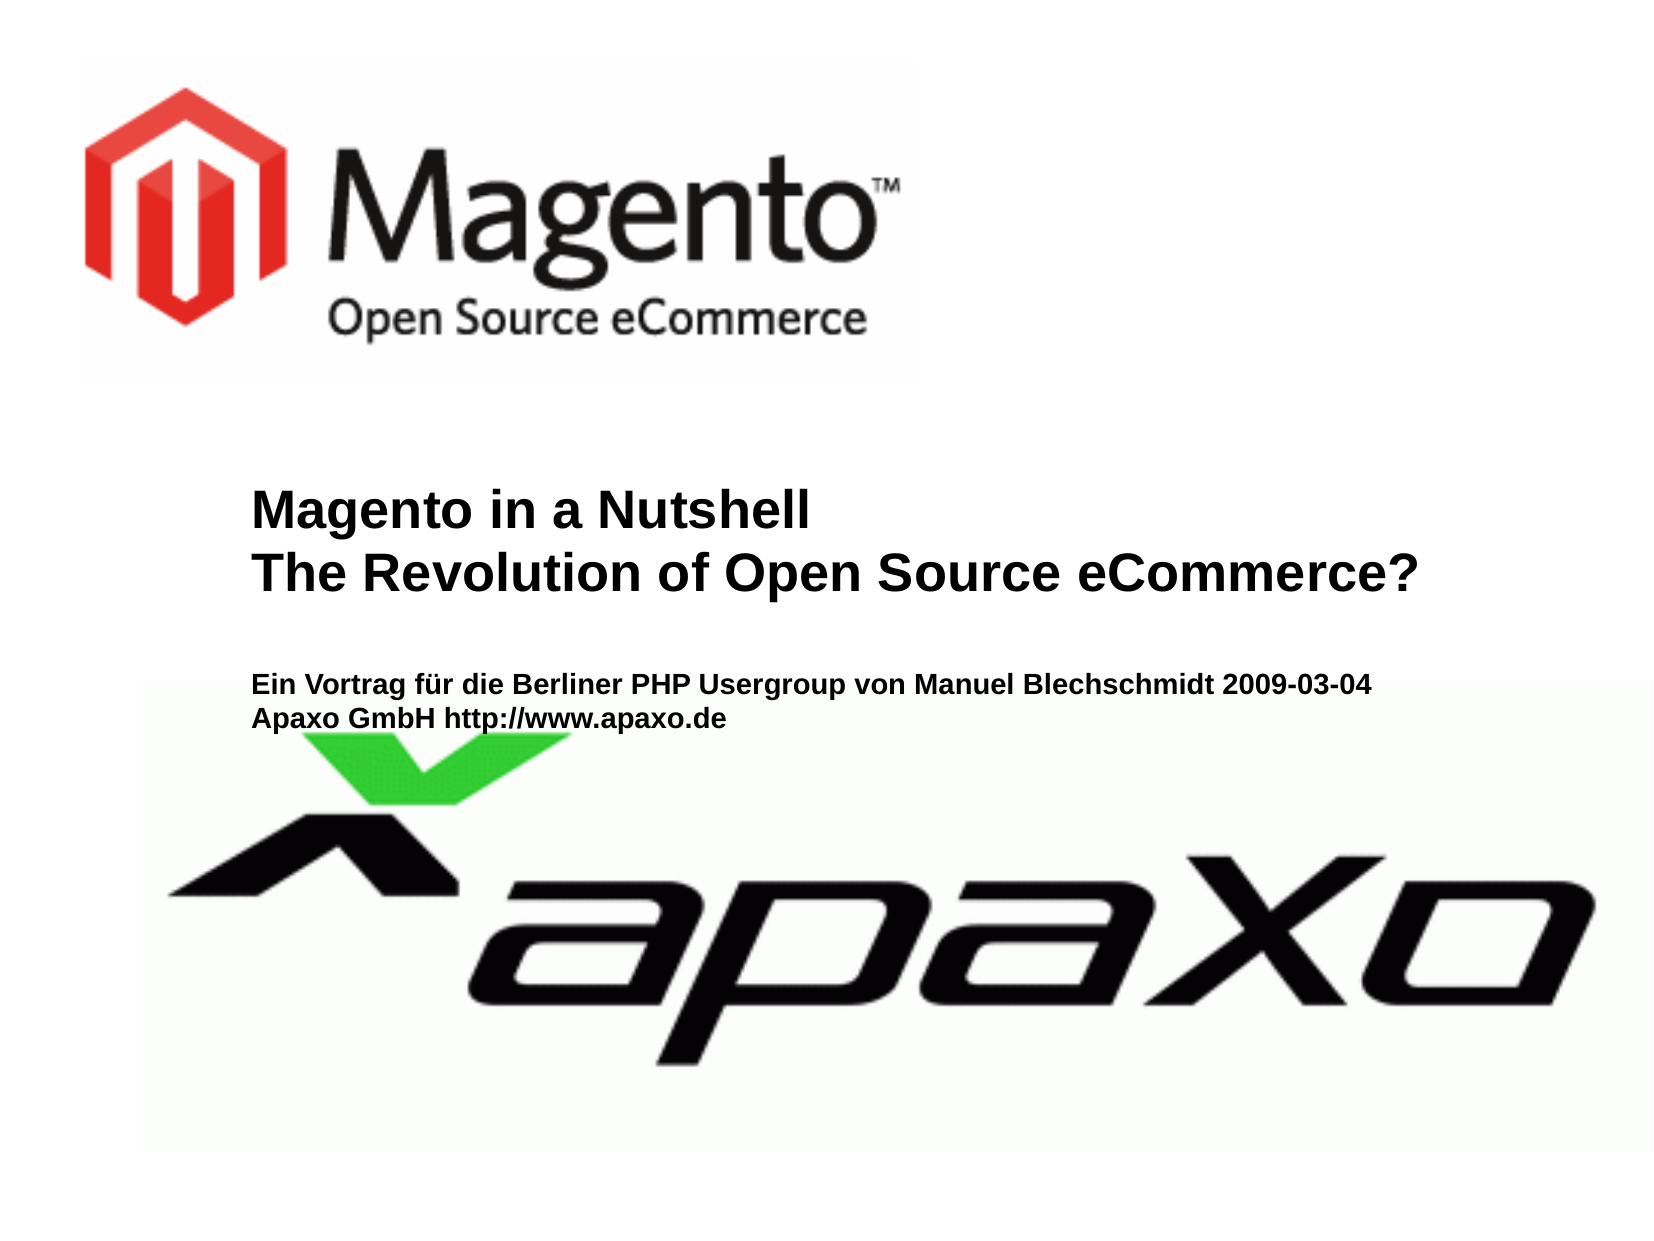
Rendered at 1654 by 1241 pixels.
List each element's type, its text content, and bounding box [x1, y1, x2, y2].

picture [622, 717, 628, 725]
picture [81, 58, 916, 384]
picture [402, 717, 408, 725]
picture [671, 717, 678, 725]
picture [697, 717, 704, 726]
picture [327, 717, 334, 725]
picture [487, 717, 493, 725]
picture [353, 717, 365, 725]
text_box Magento in a Nutshell The Revolution of Open Source eCommerce? Ein Vortrag für die Berliner PHP Usergroup von Manuel Blechschmidt 2009-03-04 Apaxo GmbH http://www.apaxo.de [236, 472, 1447, 717]
picture [278, 717, 284, 725]
picture [139, 679, 1654, 1152]
